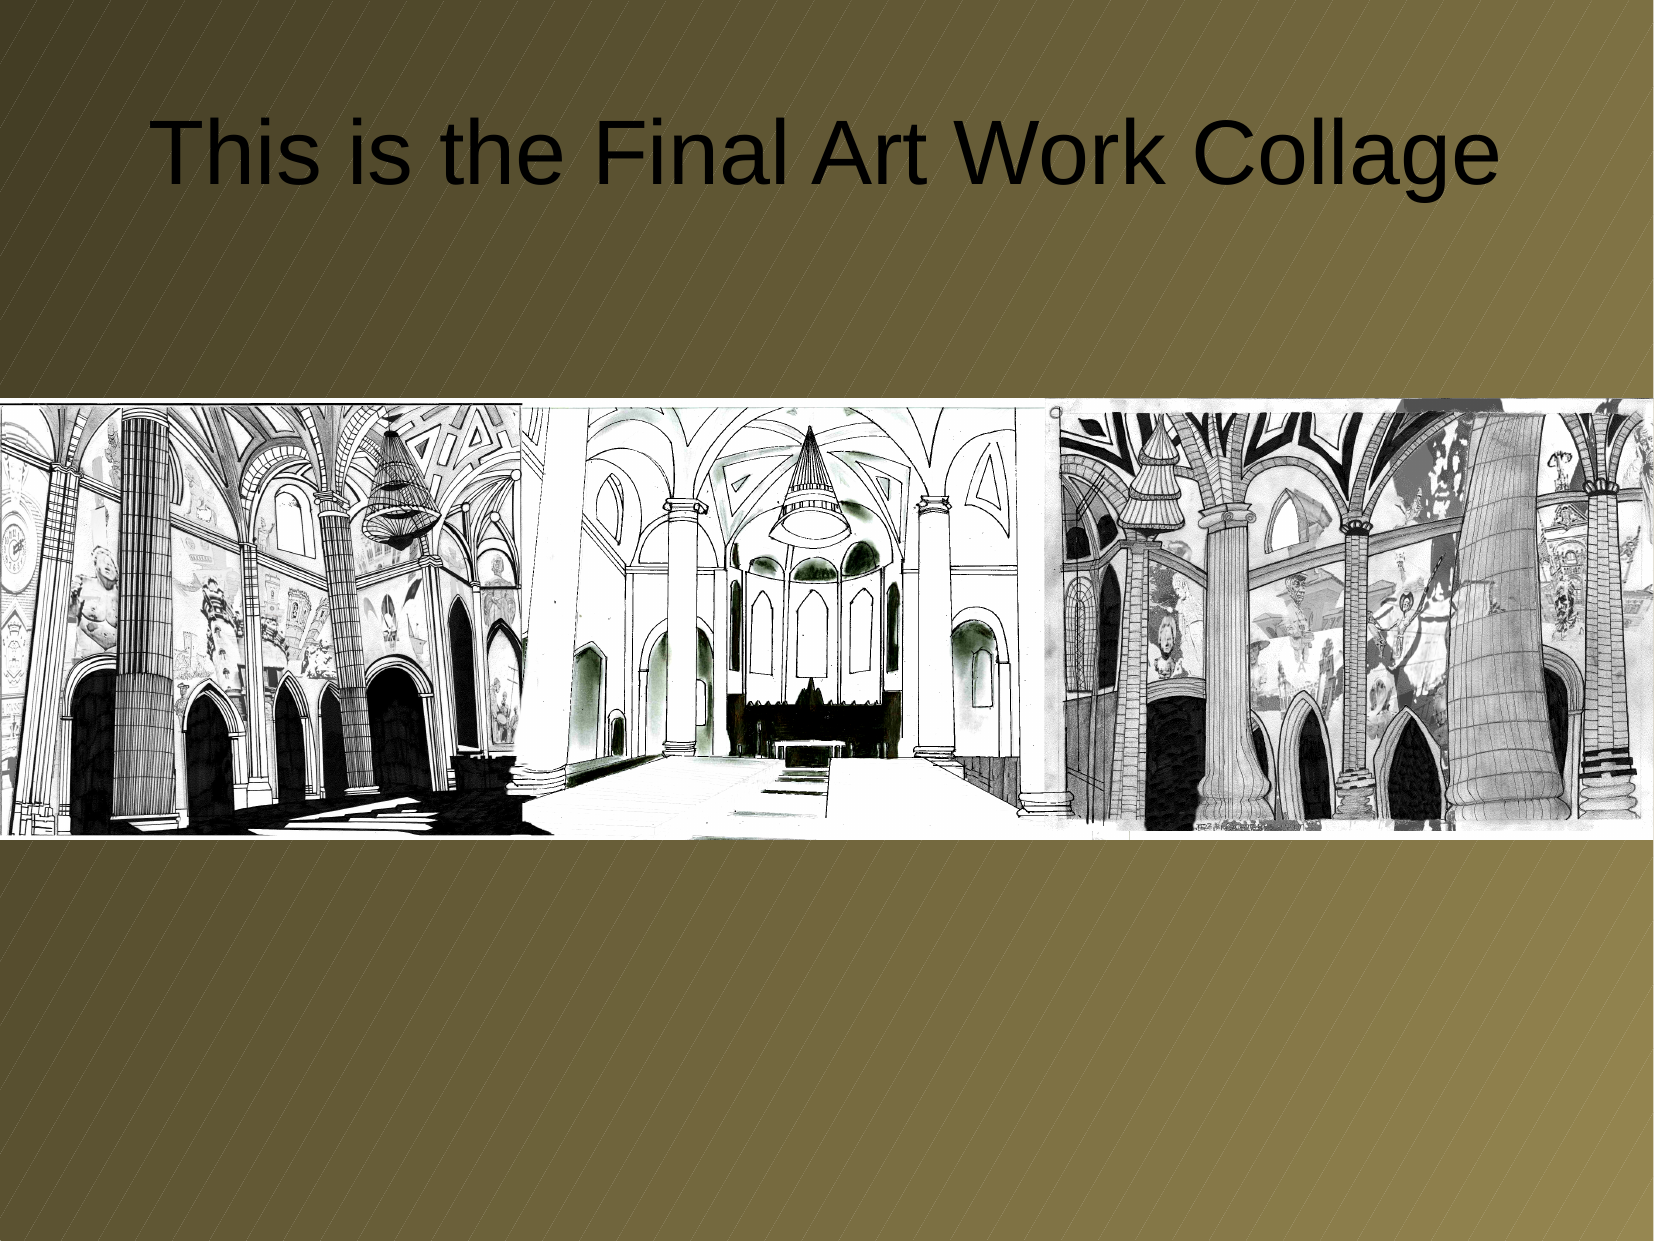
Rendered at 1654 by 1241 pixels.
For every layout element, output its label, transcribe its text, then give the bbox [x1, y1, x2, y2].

picture [0, 398, 1654, 840]
title This is the Final Art Work Collage [82, 49, 1571, 257]
